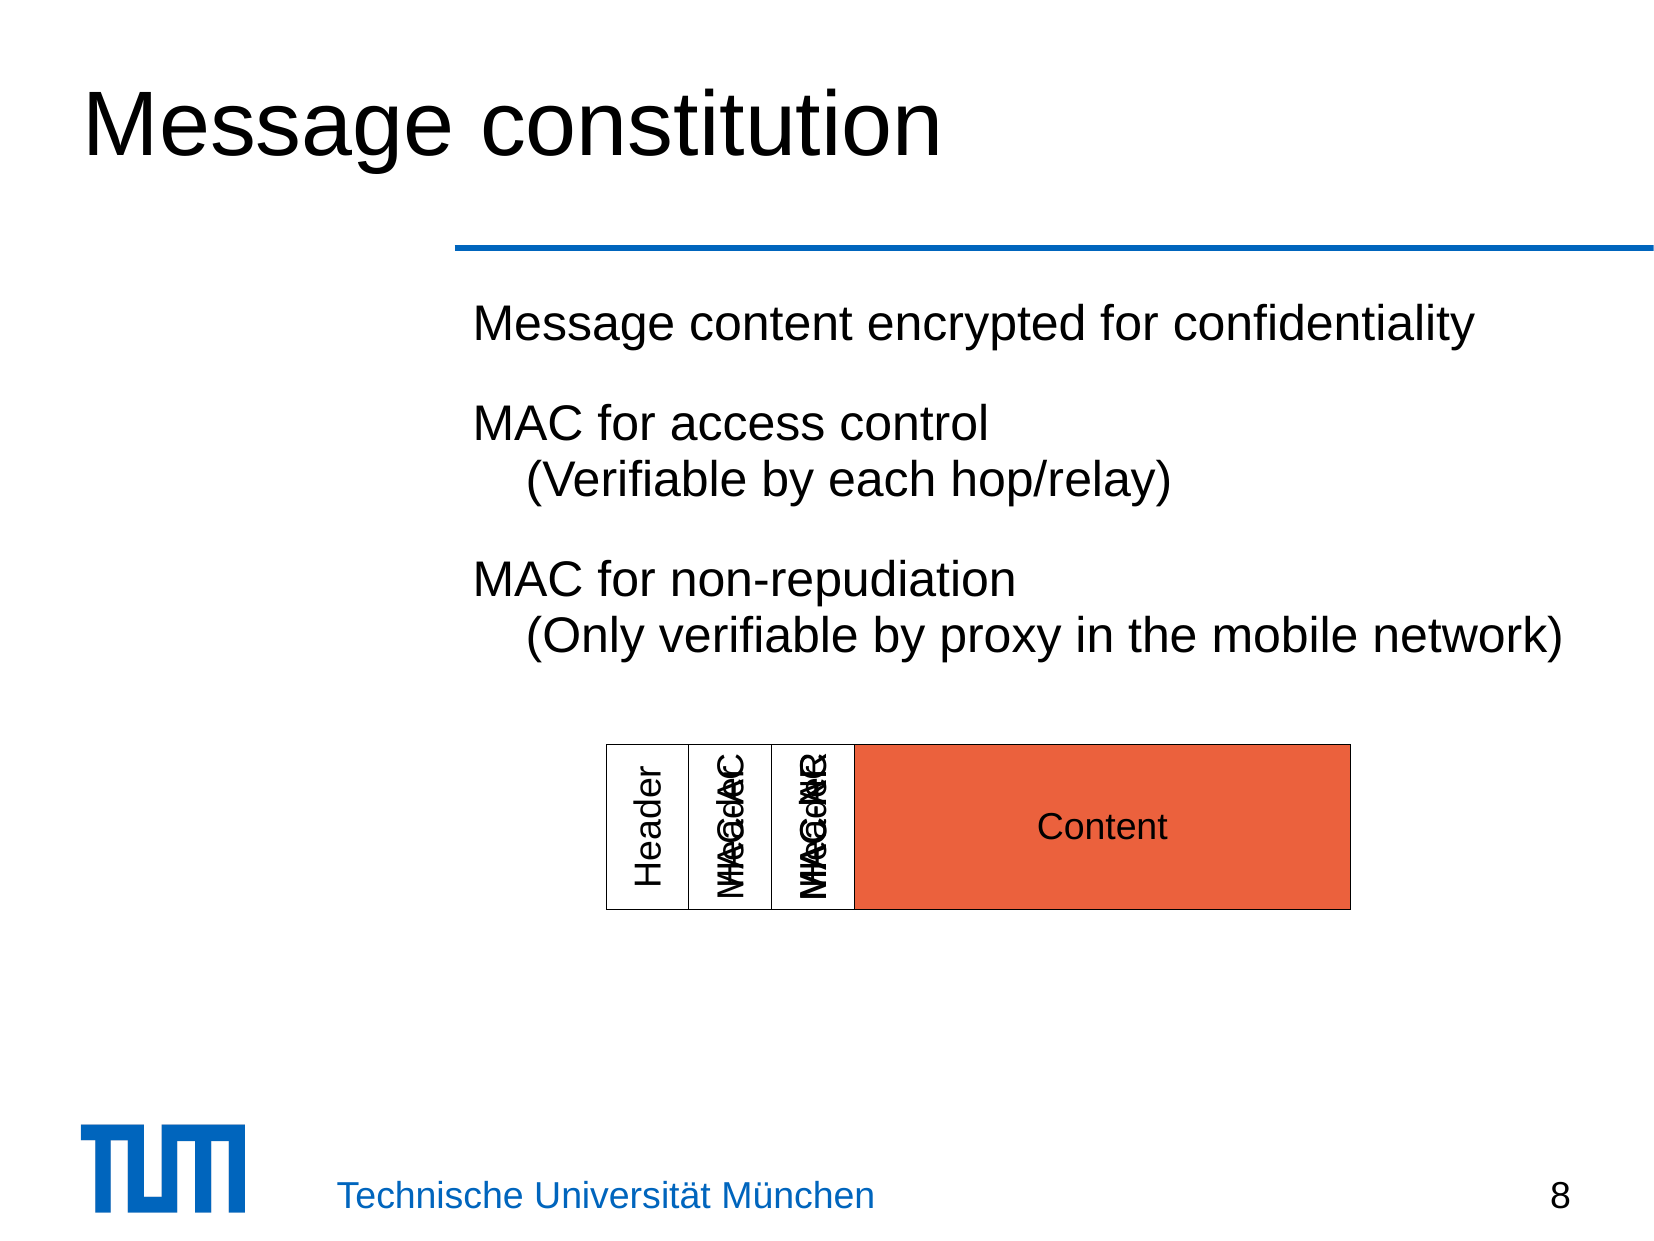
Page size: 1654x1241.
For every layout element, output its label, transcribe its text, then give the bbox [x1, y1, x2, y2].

picture [80, 1124, 245, 1213]
text_box Content [855, 744, 1351, 910]
text_box MAC-AC [688, 744, 772, 910]
list Message content encrypted for confidentiality MAC for access control (Verifiable by each hop/relay) MAC for non-repudiation (Only verifiable by proxy in the mobile network) [454, 295, 1571, 689]
text_box MAC-NR [772, 744, 855, 910]
title Message constitution [82, 19, 1571, 228]
text_box Header [606, 744, 688, 910]
